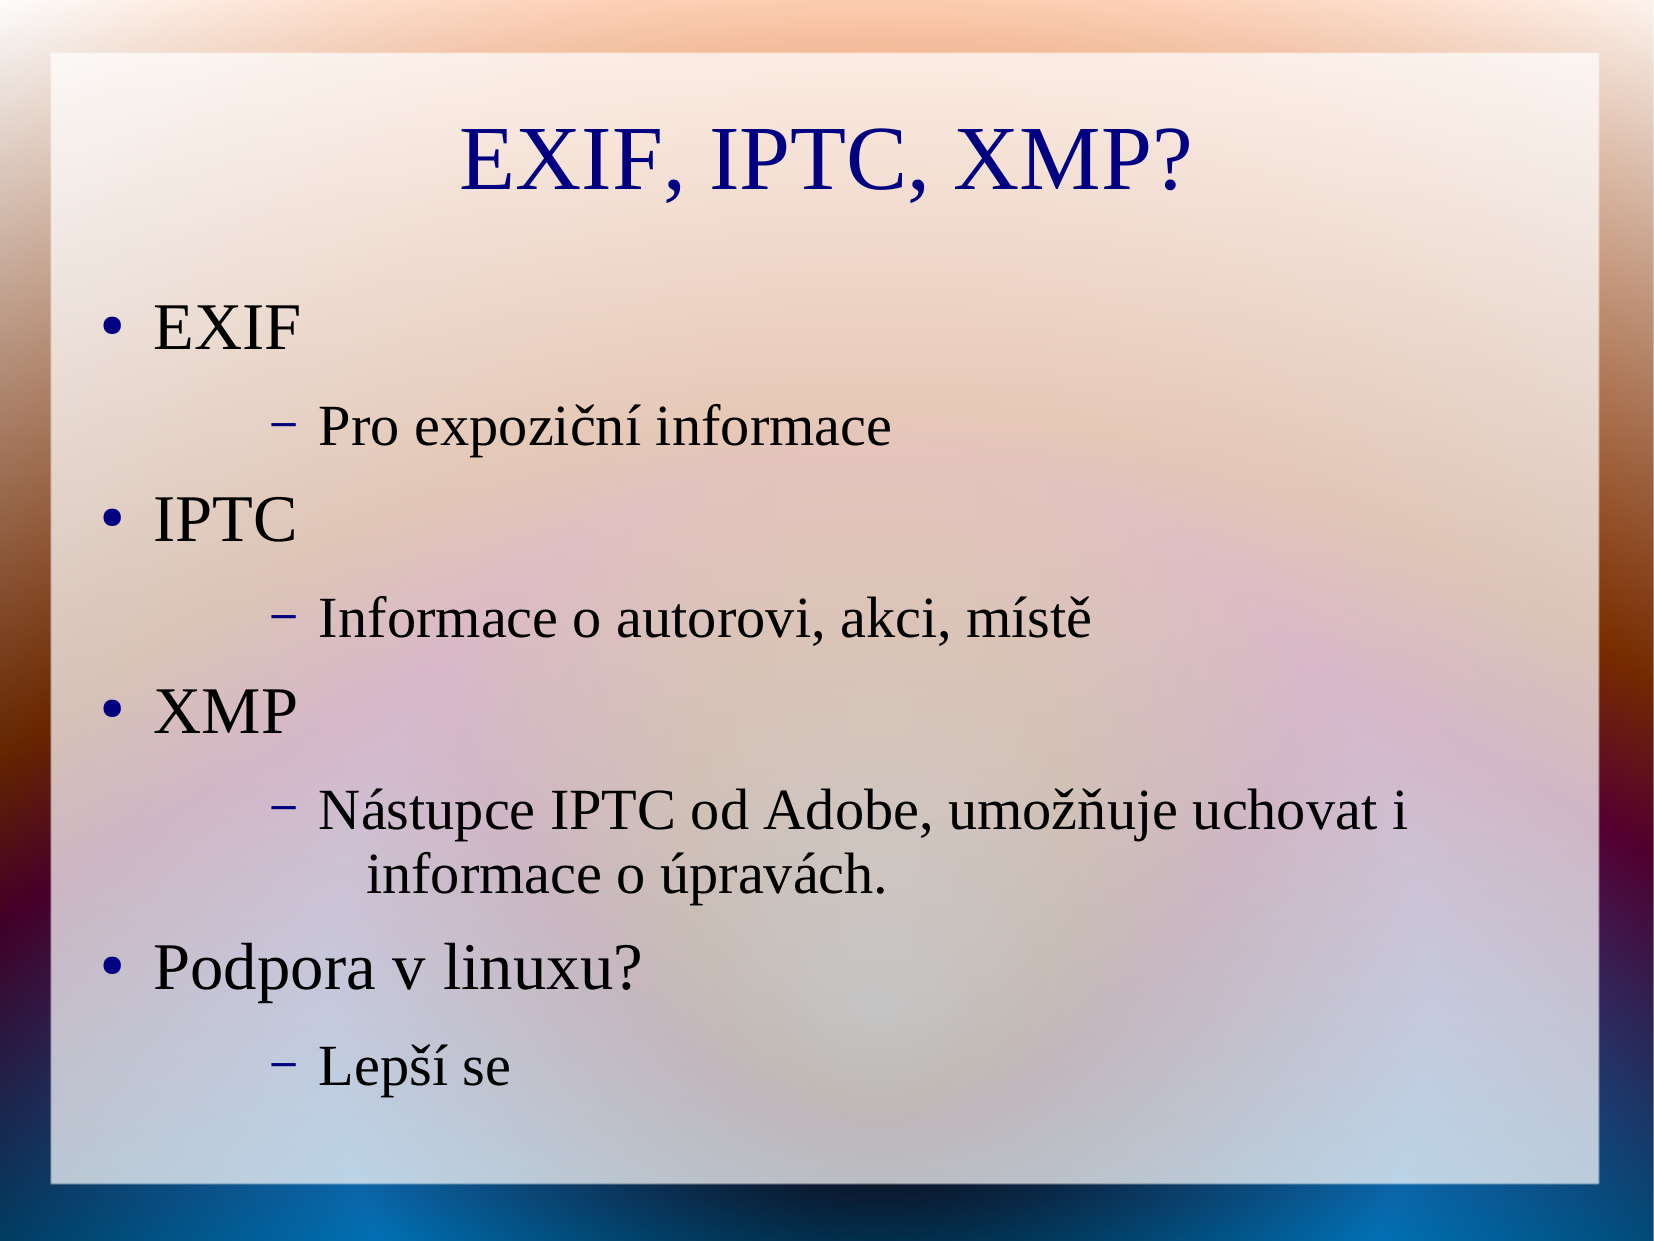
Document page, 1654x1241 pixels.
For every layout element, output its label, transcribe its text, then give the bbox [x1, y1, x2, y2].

list EXIF Pro expoziční informace IPTC Informace o autorovi, akci, místě XMP Nástupce IPTC od Adobe, umožňuje uchovat i informace o úpravách. Podpora v linuxu? Lepší se [82, 290, 1571, 1099]
title EXIF, IPTC, XMP? [82, 62, 1571, 256]
picture [0, 0, 1654, 1241]
